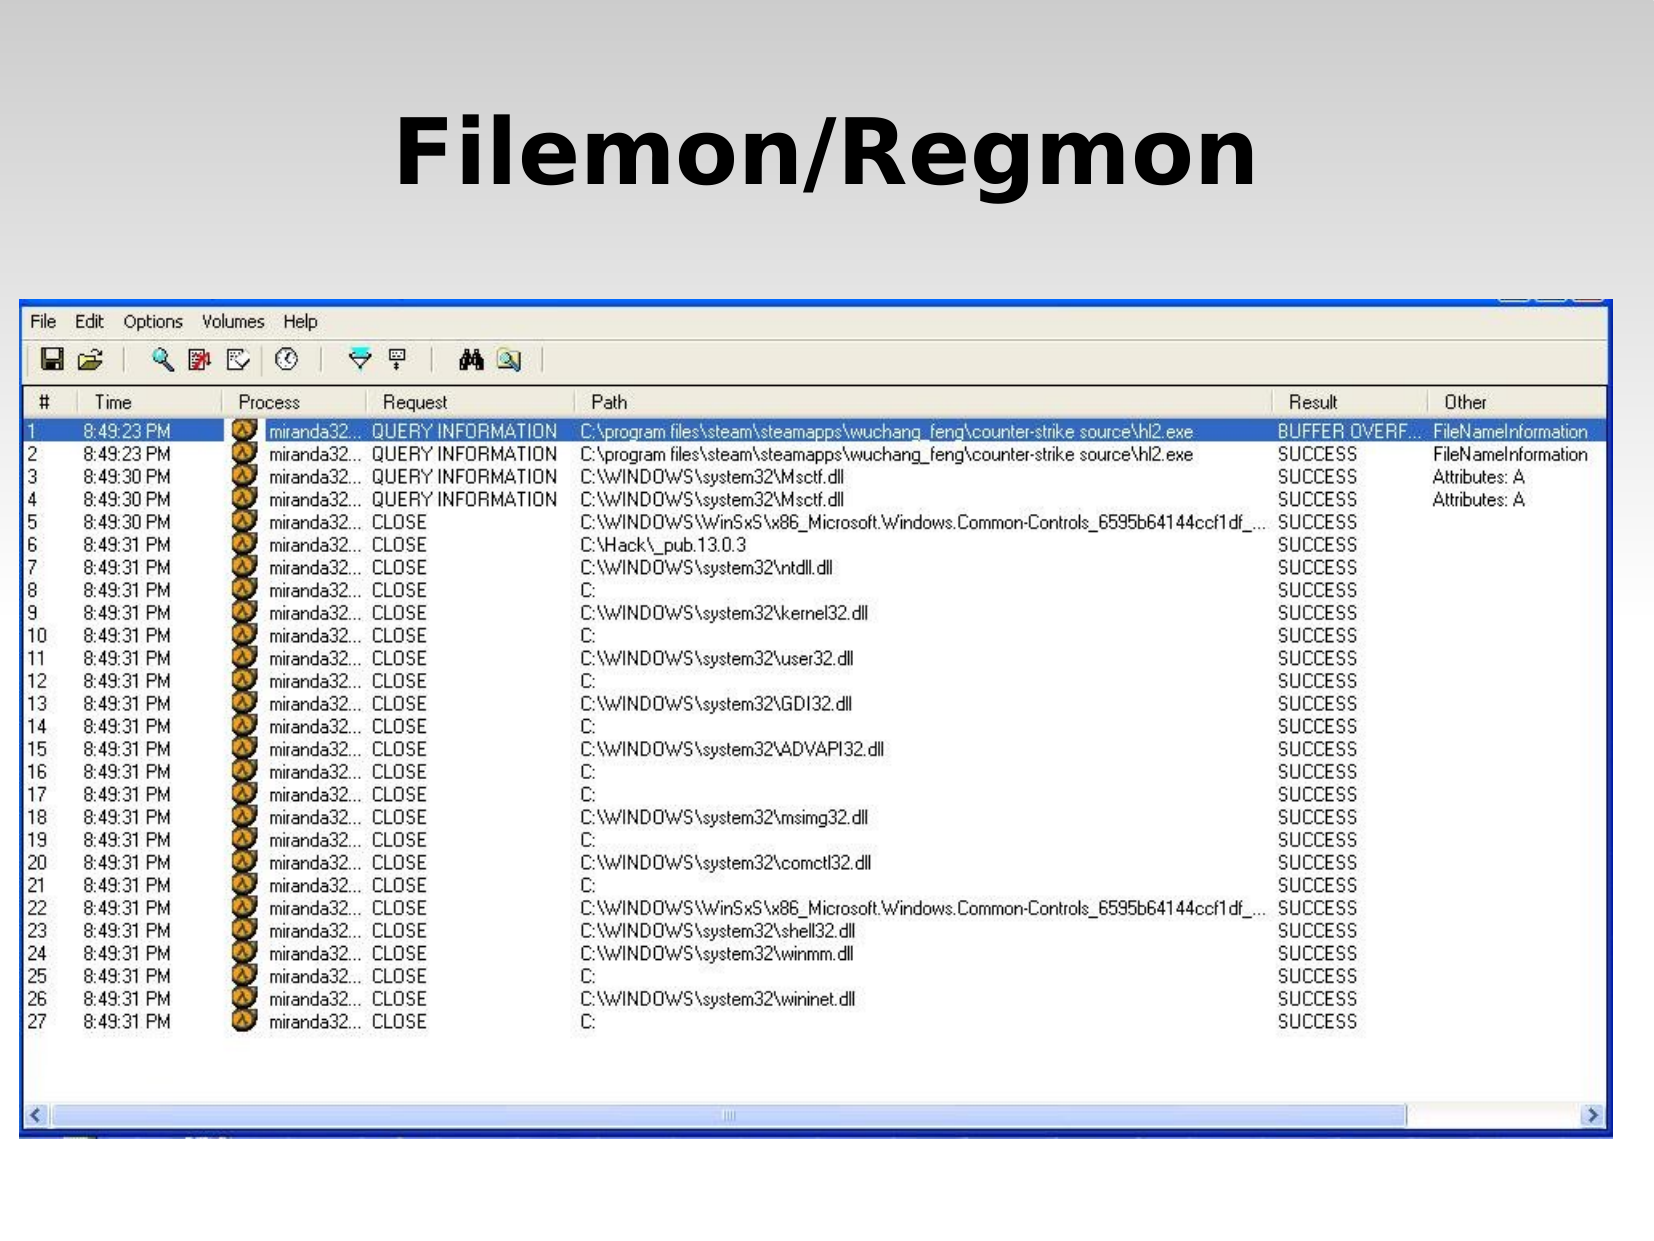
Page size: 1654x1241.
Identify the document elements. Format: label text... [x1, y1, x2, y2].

picture [19, 299, 1613, 1139]
title Filemon/Regmon [82, 56, 1571, 250]
